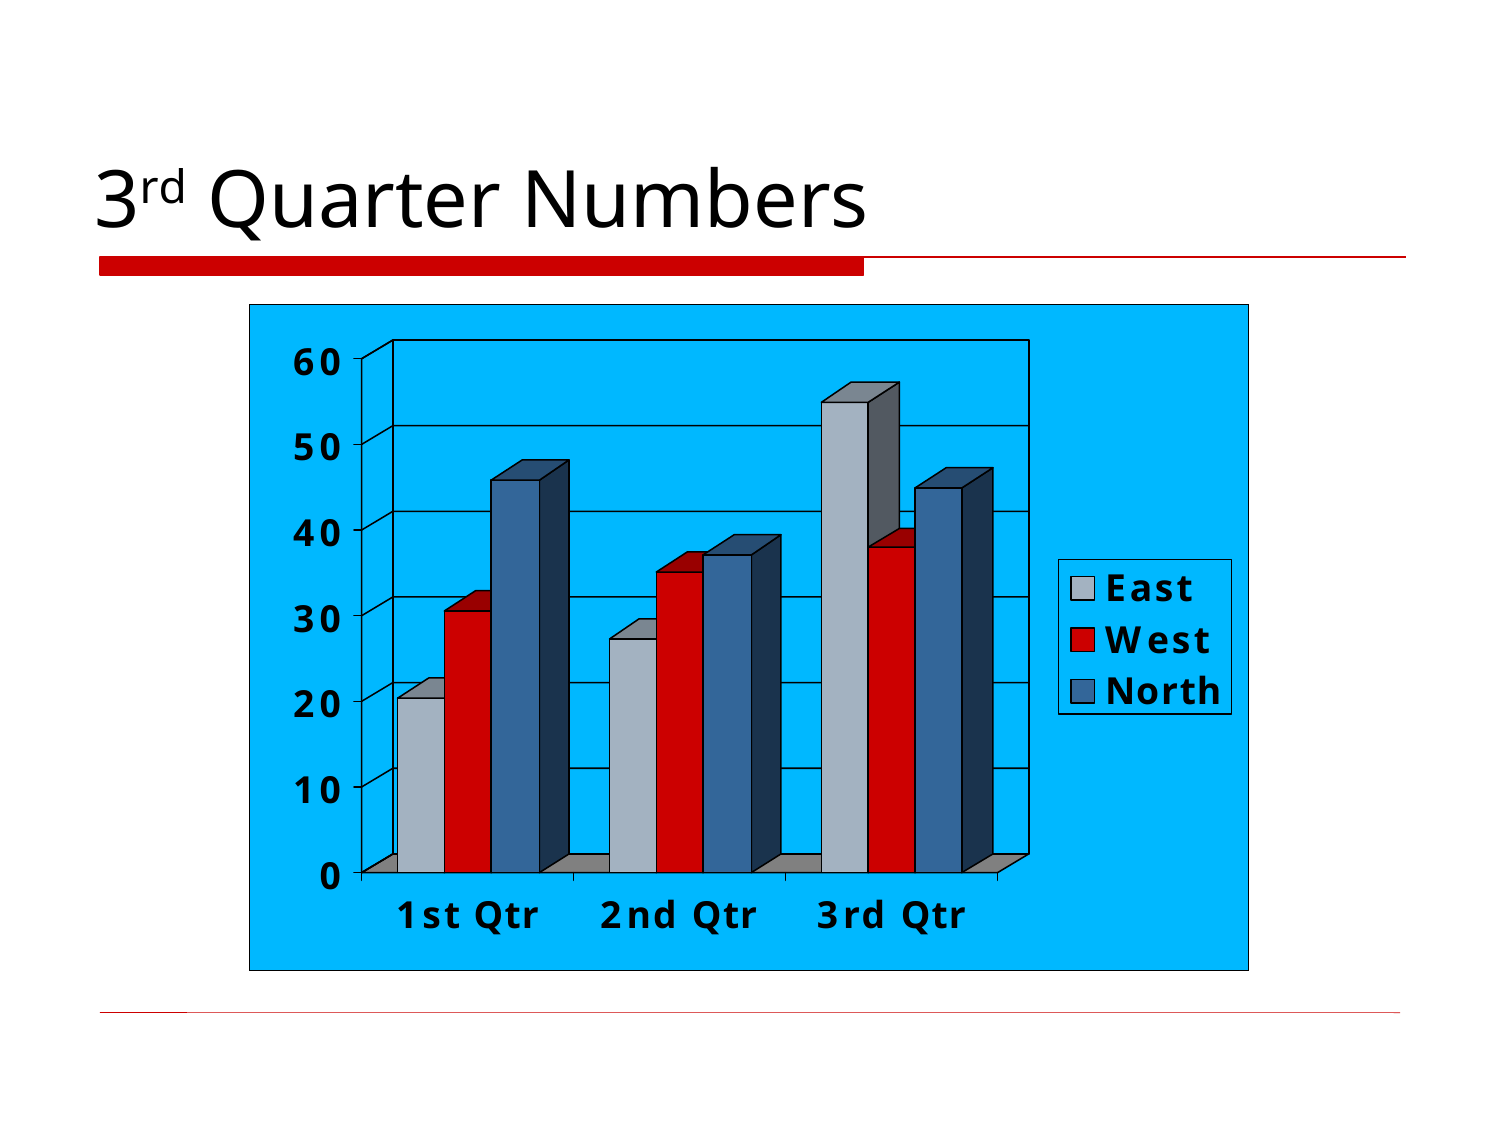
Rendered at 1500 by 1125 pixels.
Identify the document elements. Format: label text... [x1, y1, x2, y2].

chart [249, 304, 1249, 971]
title 3rd Quarter Numbers [94, 50, 1407, 250]
